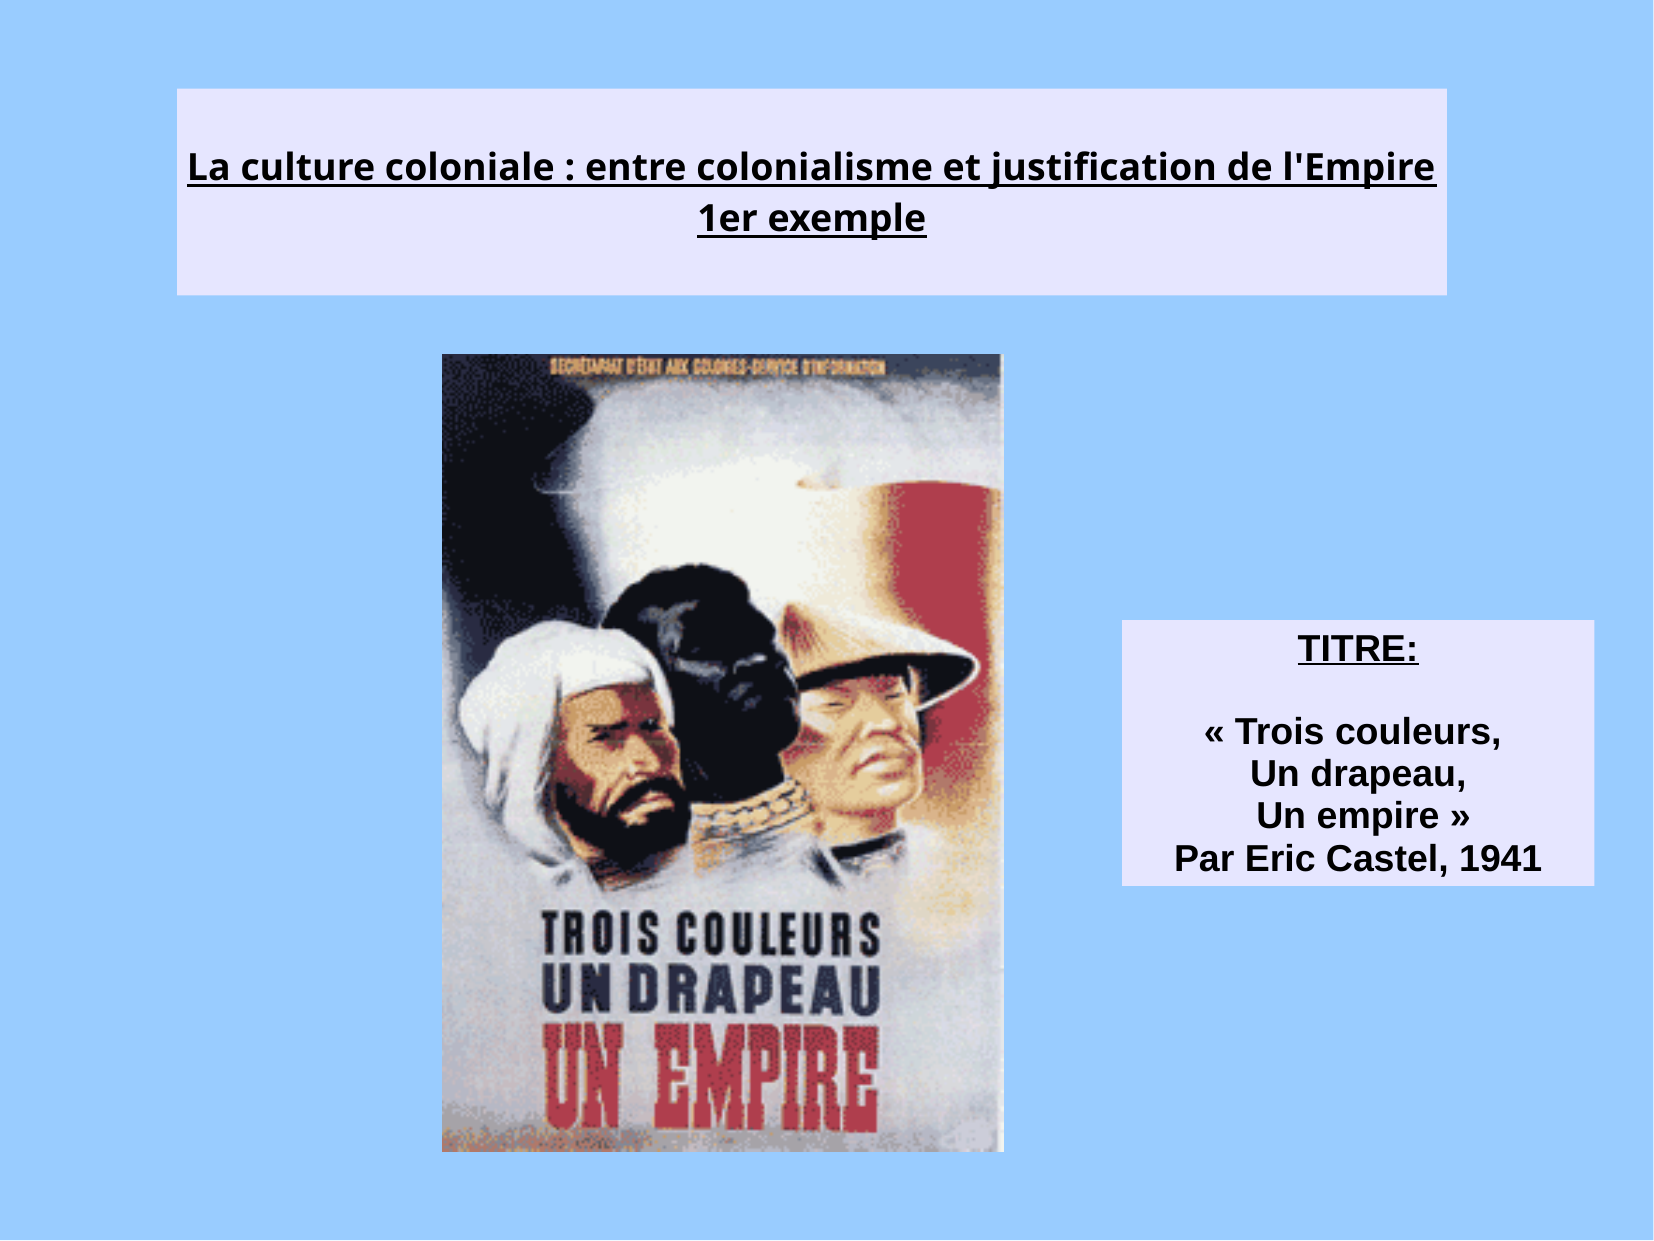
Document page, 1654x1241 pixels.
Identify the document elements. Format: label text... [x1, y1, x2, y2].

text_box [0, 0, 1654, 1241]
text_box TITRE: « Trois couleurs, Un drapeau, Un empire » Par Eric Castel, 1941 [1122, 620, 1595, 886]
picture [442, 354, 1004, 1152]
text_box La culture coloniale : entre colonialisme et justification de l'Empire 1er exemple [177, 88, 1447, 296]
